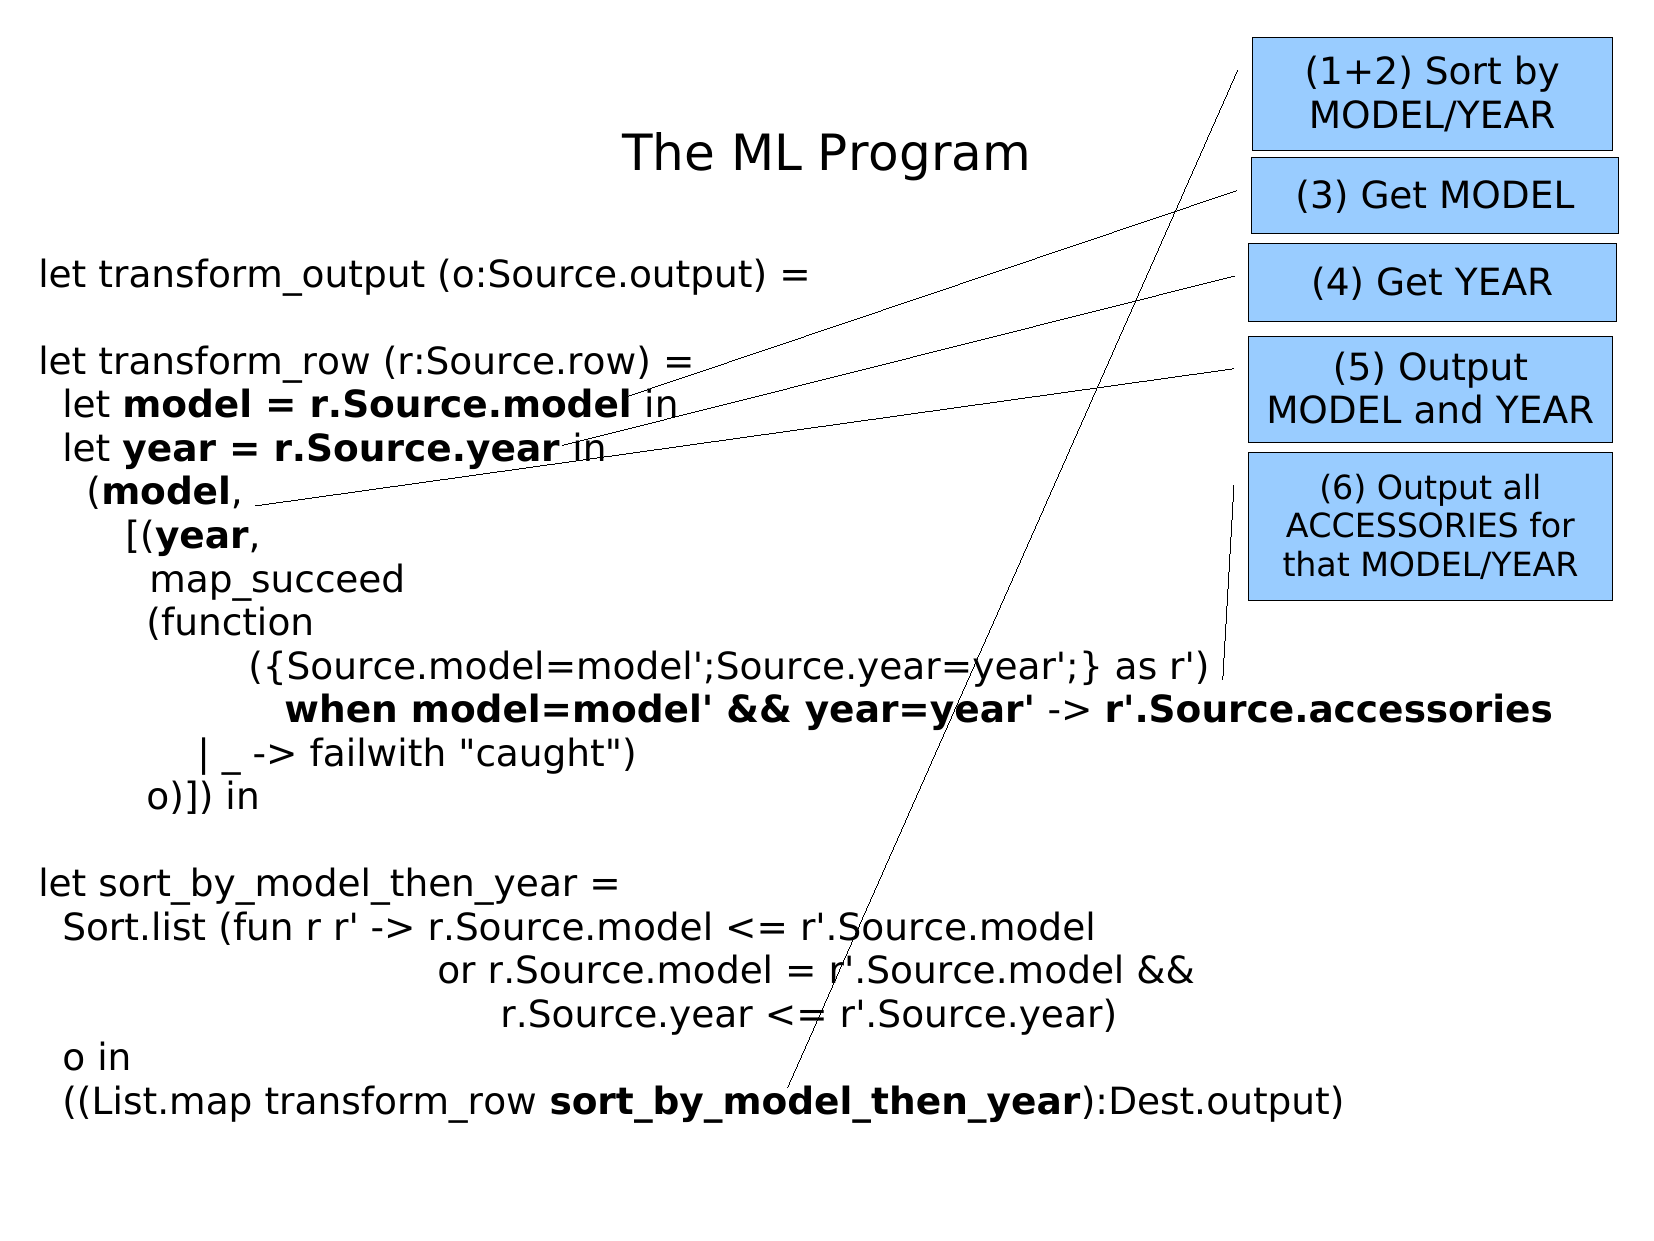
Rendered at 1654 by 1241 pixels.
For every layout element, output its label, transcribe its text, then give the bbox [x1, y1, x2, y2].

text_box (1+2) Sort by MODEL/YEAR [1252, 37, 1612, 150]
text_box (3) Get MODEL [1251, 158, 1619, 233]
text_box (5) Output MODEL and YEAR [1249, 336, 1613, 442]
title The ML Program [82, 56, 1571, 245]
text_box let transform_output (o:Source.output) = let transform_row (r:Source.row) = let model = r.Source.model in let year = r.Source.year in (model, [(year, map_succeed (function ({Source.model=model';Source.year=year';} as r') when model=model' && year=year' -> r'.Source.accessories | _ -> failwith "caught") o)]) in let sort_by_model_then_year = Sort.list (fun r r' -> r.Source.model <= r'.Source.model or r.Source.model = r'.Source.model && r.Source.year <= r'.Source.year) o in ((List.map transform_row sort_by_model_then_year):Dest.output) [23, 245, 1542, 1175]
text_box (4) Get YEAR [1249, 243, 1616, 322]
text_box (6) Output all ACCESSORIES for that MODEL/YEAR [1249, 453, 1613, 600]
title The ML Program [1079, 213, 1173, 245]
